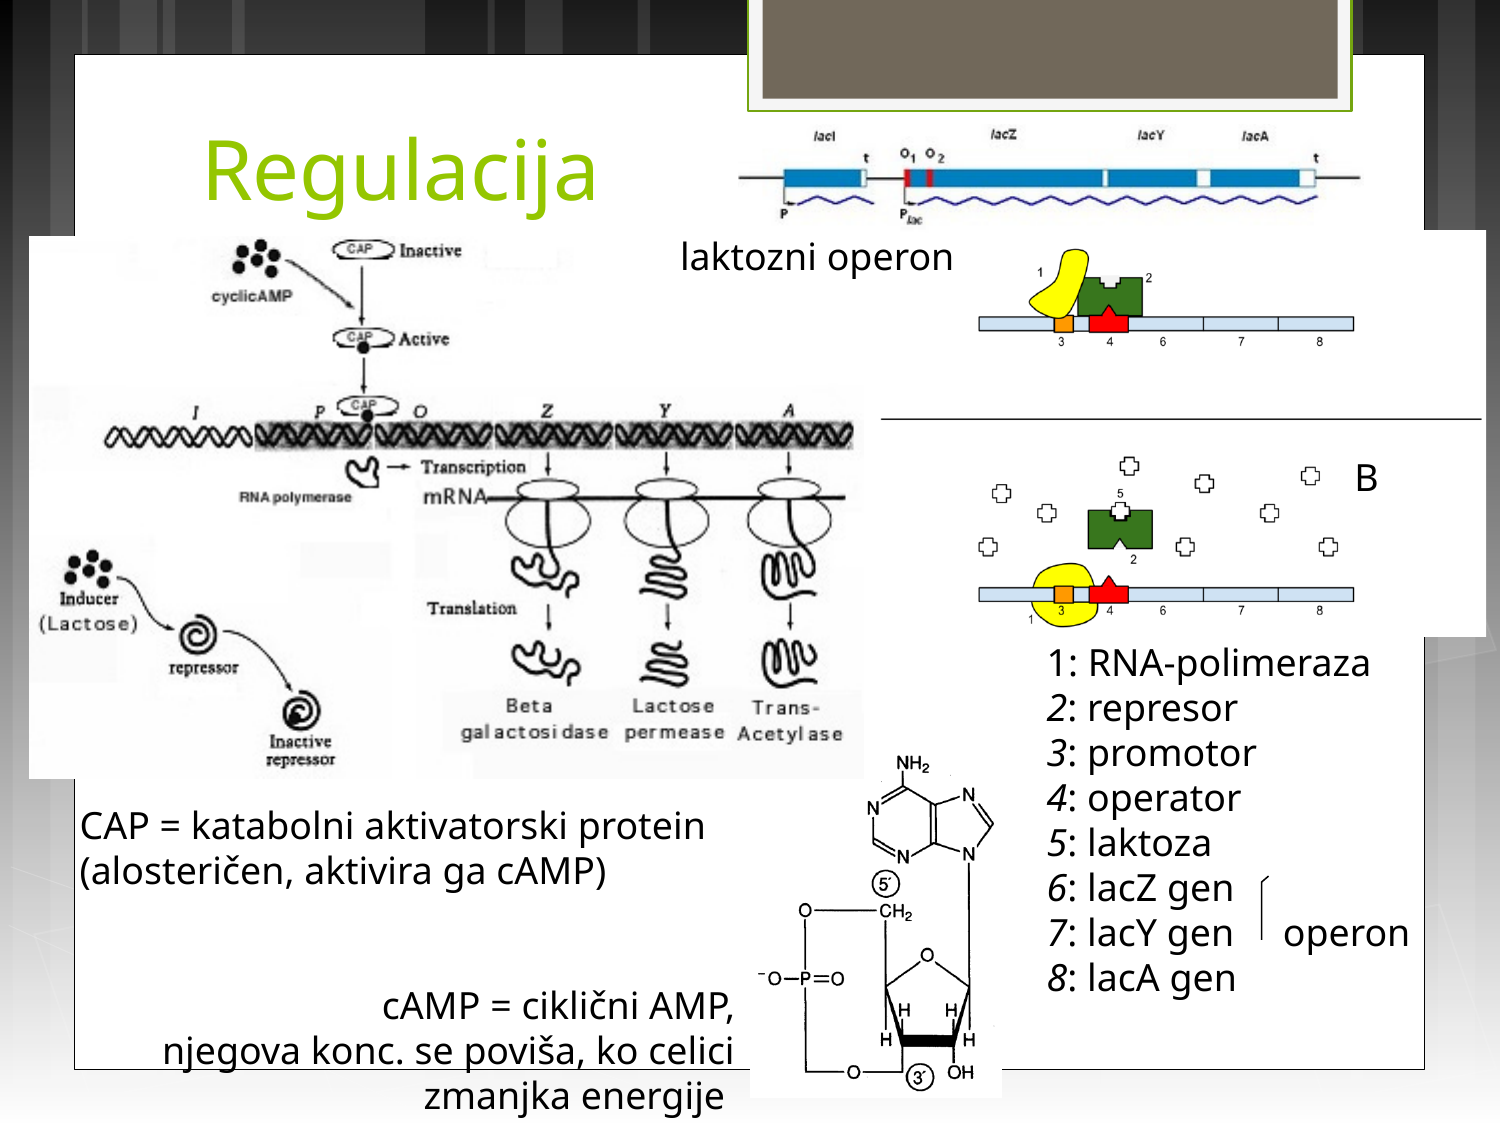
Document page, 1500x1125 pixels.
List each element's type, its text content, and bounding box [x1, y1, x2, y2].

picture [29, 236, 1002, 1098]
text_box CAP = katabolni aktivatorski protein (alosteričen, aktivira ga cAMP) cAMP = ciklični AMP, njegova konc. se poviša, ko celici zmanjka energije [64, 794, 750, 1125]
text_box B [1339, 446, 1394, 507]
title Regulacija [185, 36, 1339, 225]
text_box laktozni operon [665, 225, 970, 285]
text_box 1: RNA-polimeraza 2: represor 3: promotor 4: operator 5: laktoza 6: lacZ gen 7: lacY gen operon 8: lacA gen [1031, 631, 1436, 1052]
picture [738, 124, 1487, 637]
text_box [1257, 881, 1274, 887]
